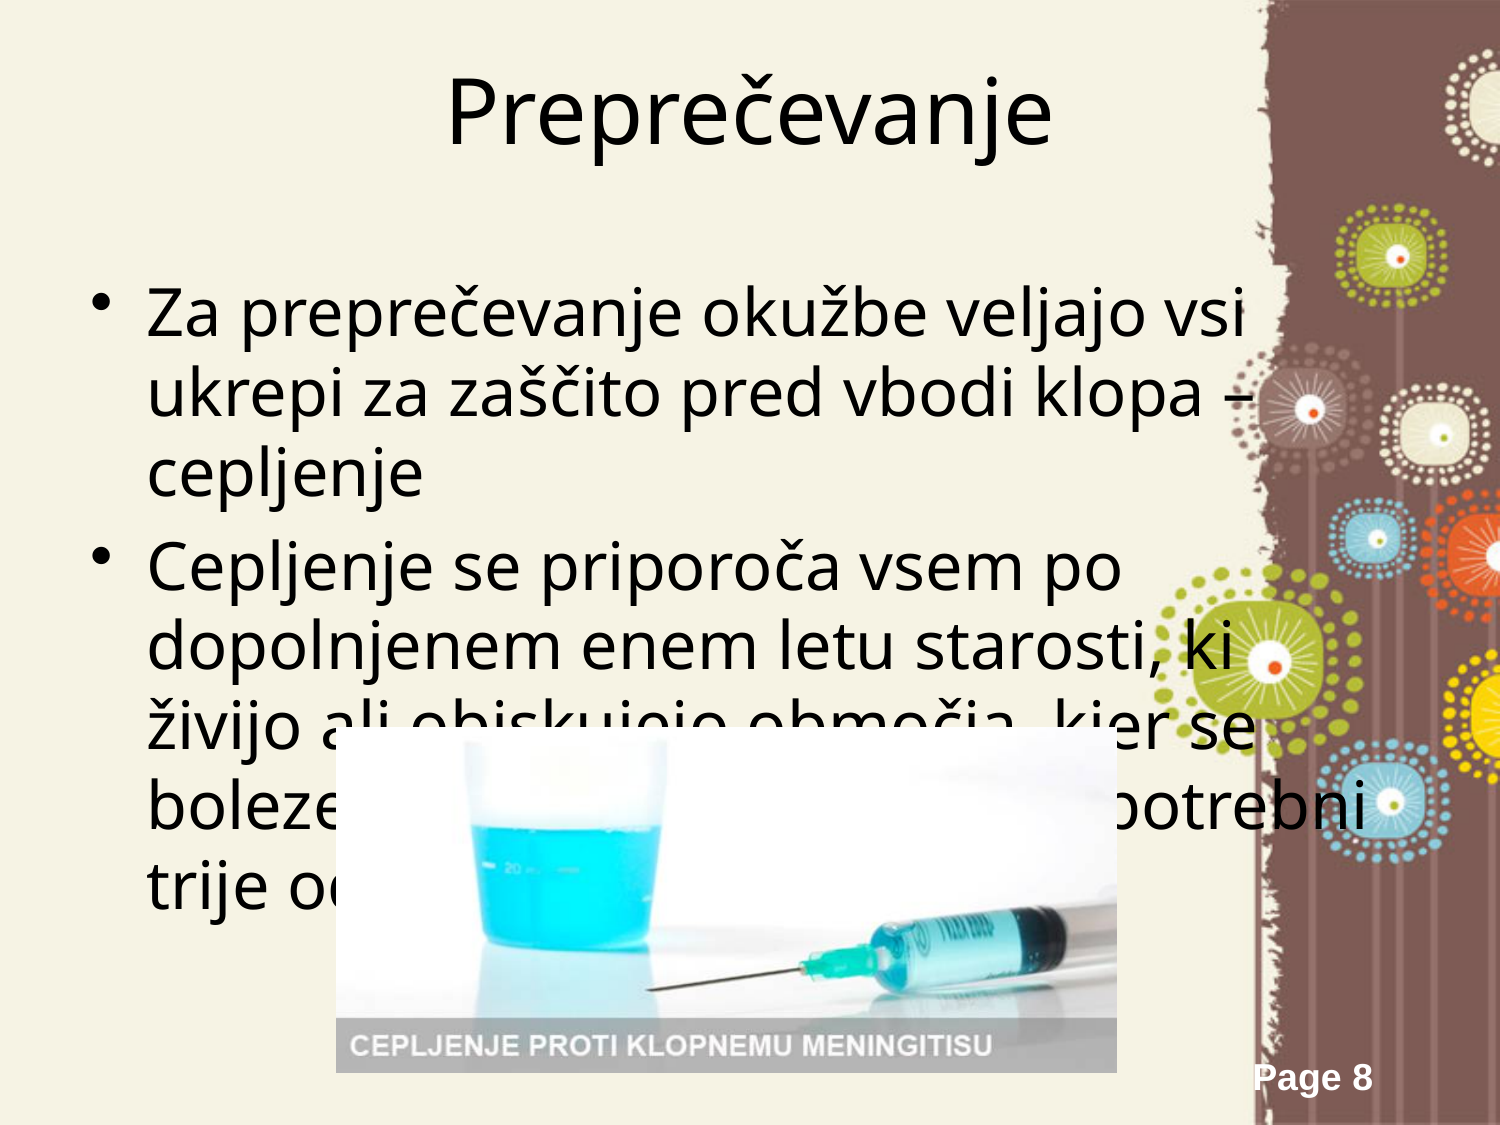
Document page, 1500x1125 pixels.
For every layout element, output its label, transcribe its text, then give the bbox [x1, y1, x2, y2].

picture [0, 0, 1500, 1125]
list Za preprečevanje okužbe veljajo vsi ukrepi za zaščito pred vbodi klopa –cepljenje Cepljenje se priporoča vsem po dopolnjenem enem letu starosti, ki živijo ali obiskujejo območja, kjer se bolezen pojavlja. Za zaščito so potrebni trije odmerki. [75, 262, 1425, 1005]
title Preprečevanje [75, 45, 1425, 233]
